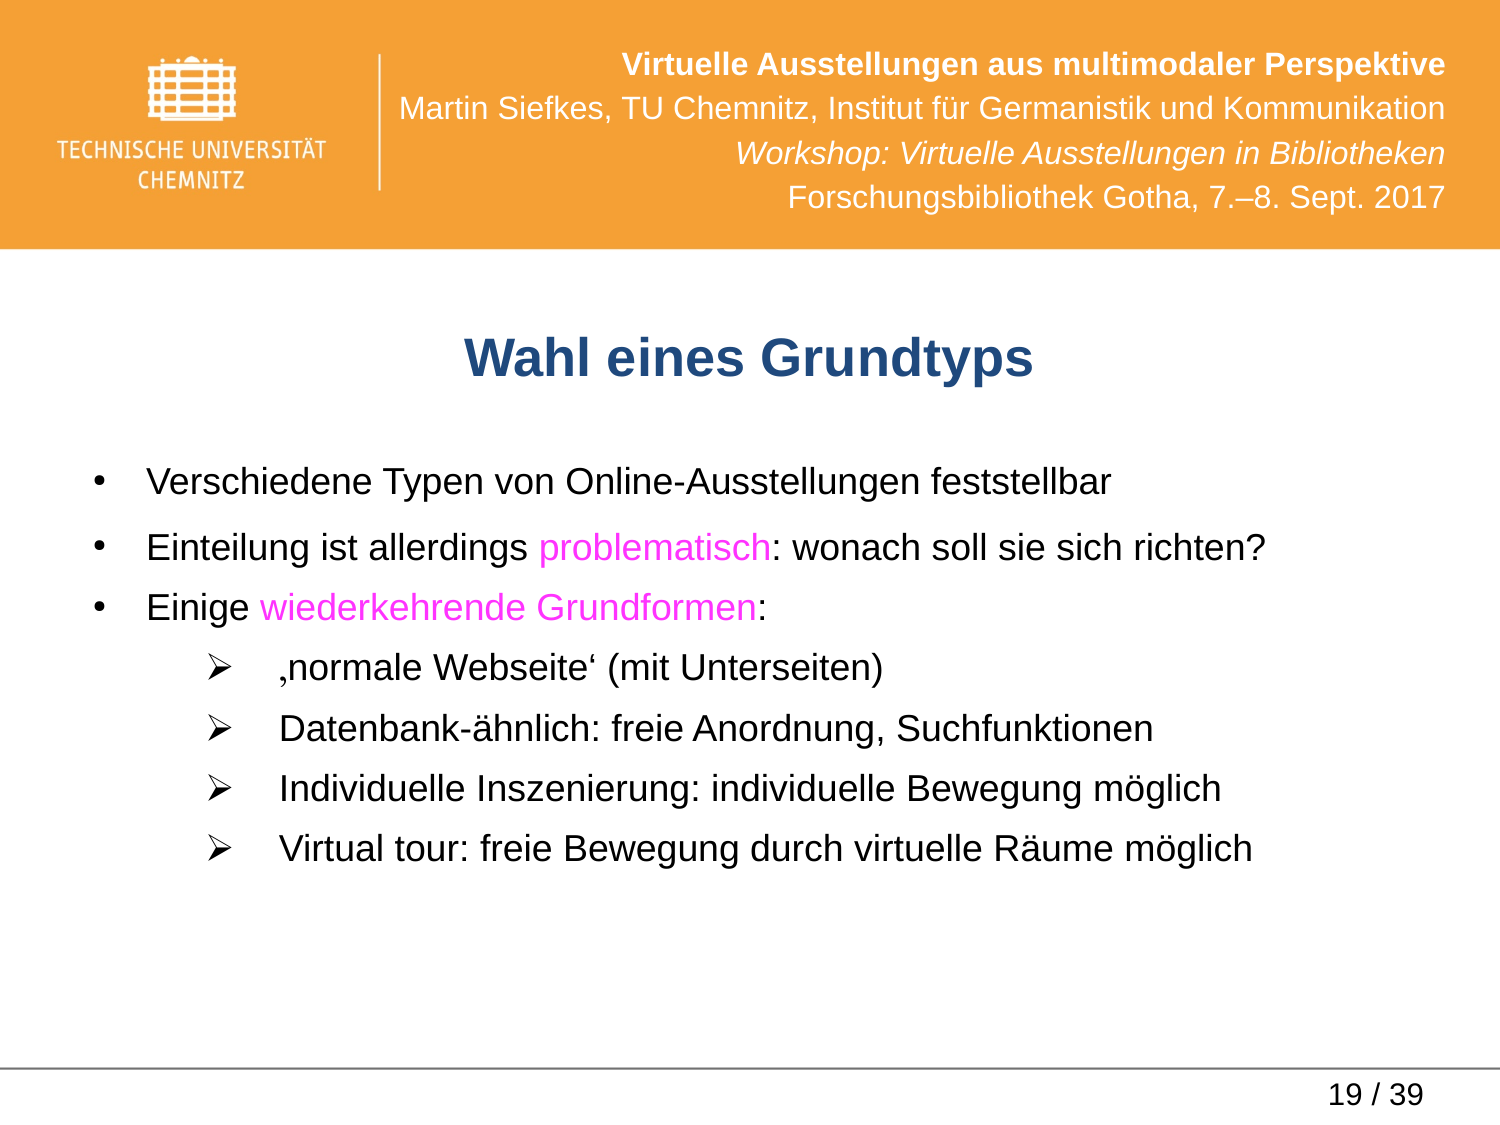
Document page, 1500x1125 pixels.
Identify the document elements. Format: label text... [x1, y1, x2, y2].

text_box <Foliennummer> / 39 [1211, 1069, 1500, 1120]
list [419, 45, 774, 197]
picture [0, 0, 1500, 1125]
text_box Wahl eines Grundtyps [59, 314, 1441, 449]
list Verschiedene Typen von Online-Ausstellungen feststellbar Einteilung ist allerdings problematisch: wonach soll sie sich richten? Einige wiederkehrende Grundformen:  ‚normale Webseite‘ (mit Unterseiten)  Datenbank-ähnlich: freie Anordnung, Suchfunktionen  Individuelle Inszenierung: individuelle Bewegung möglich  Virtual tour: freie Bewegung durch virtuelle Räume möglich [75, 460, 1426, 969]
